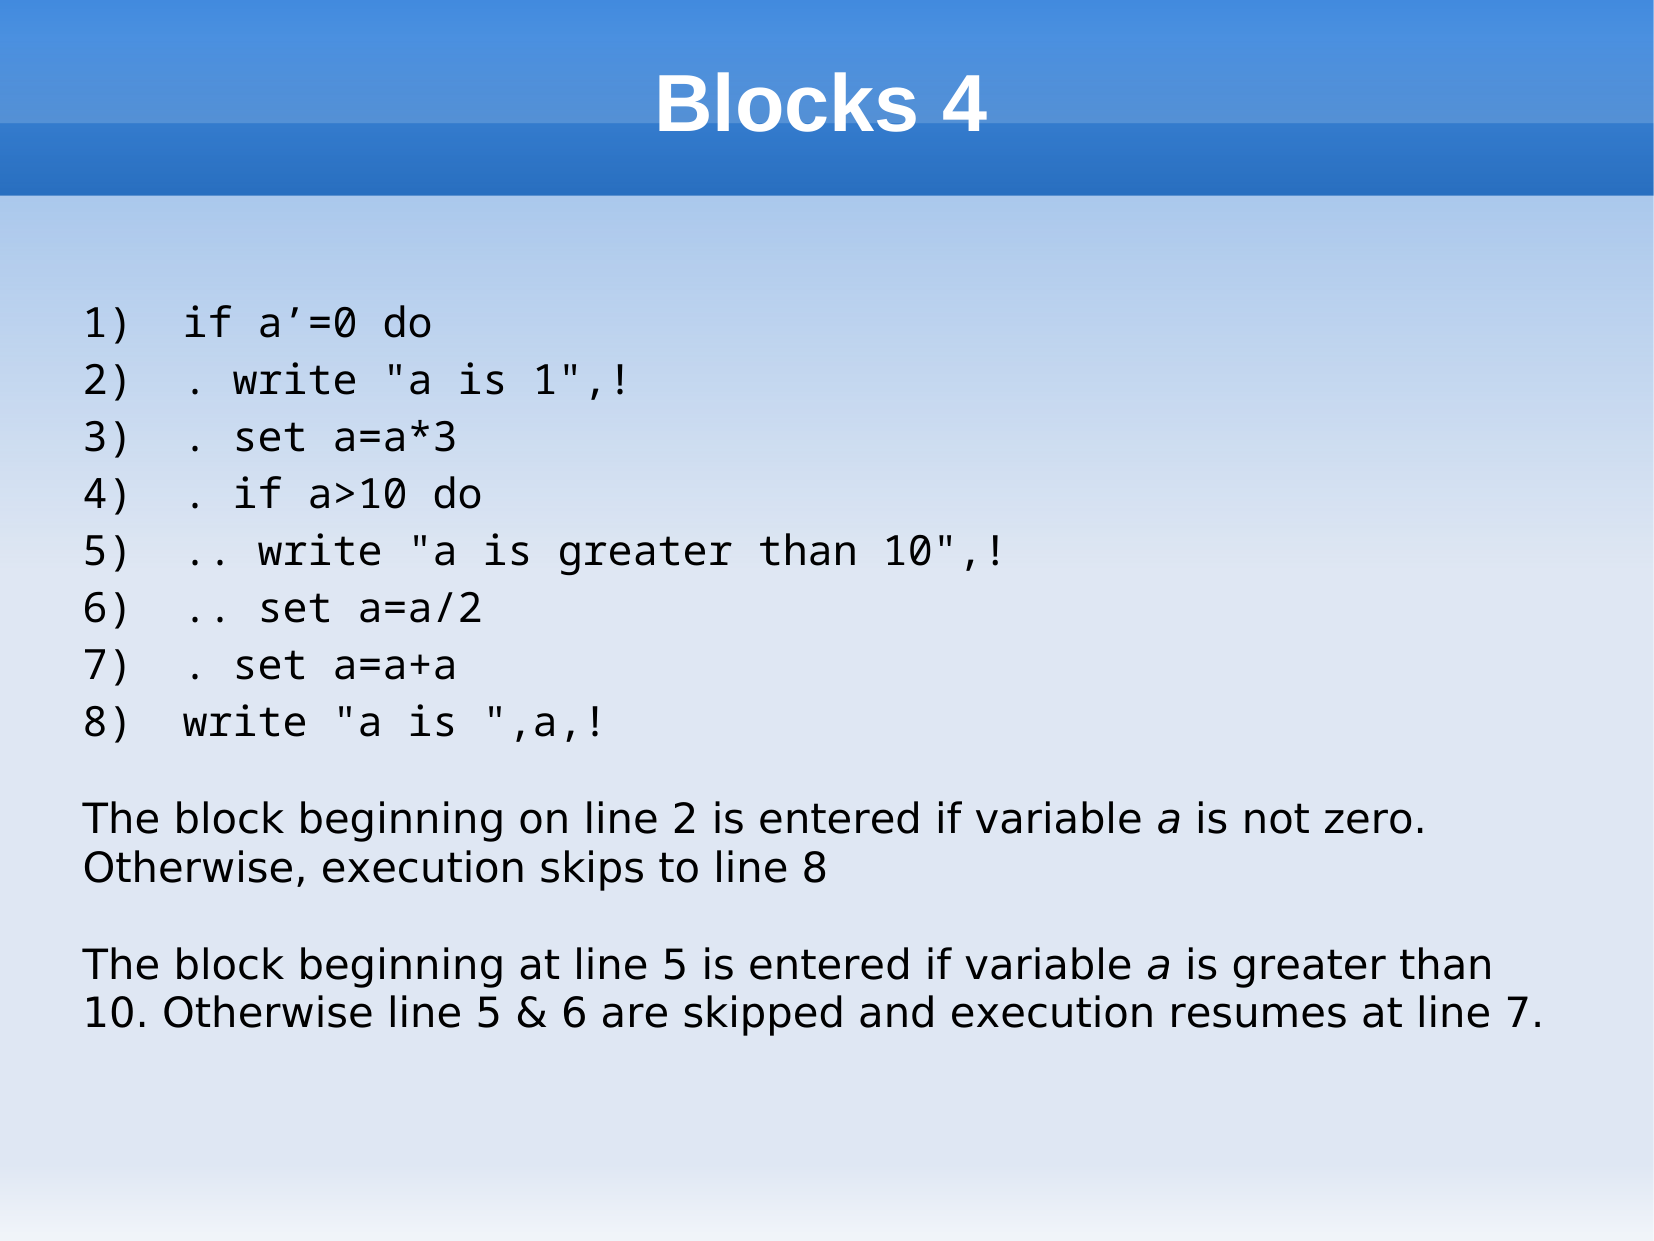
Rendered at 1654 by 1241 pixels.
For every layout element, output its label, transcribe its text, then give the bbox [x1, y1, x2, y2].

subtitle if a’=0 do . write "a is 1",! . set a=a*3 . if a>10 do .. write "a is greater than 10",! .. set a=a/2 . set a=a+a write "a is ",a,! The block beginning on line 2 is entered if variable a is not zero. Otherwise, execution skips to line 8 The block beginning at line 5 is entered if variable a is greater than 10. Otherwise line 5 & 6 are skipped and execution resumes at line 7. [82, 284, 1571, 1103]
title Blocks 4 [76, 0, 1565, 208]
picture [0, 0, 1654, 1241]
